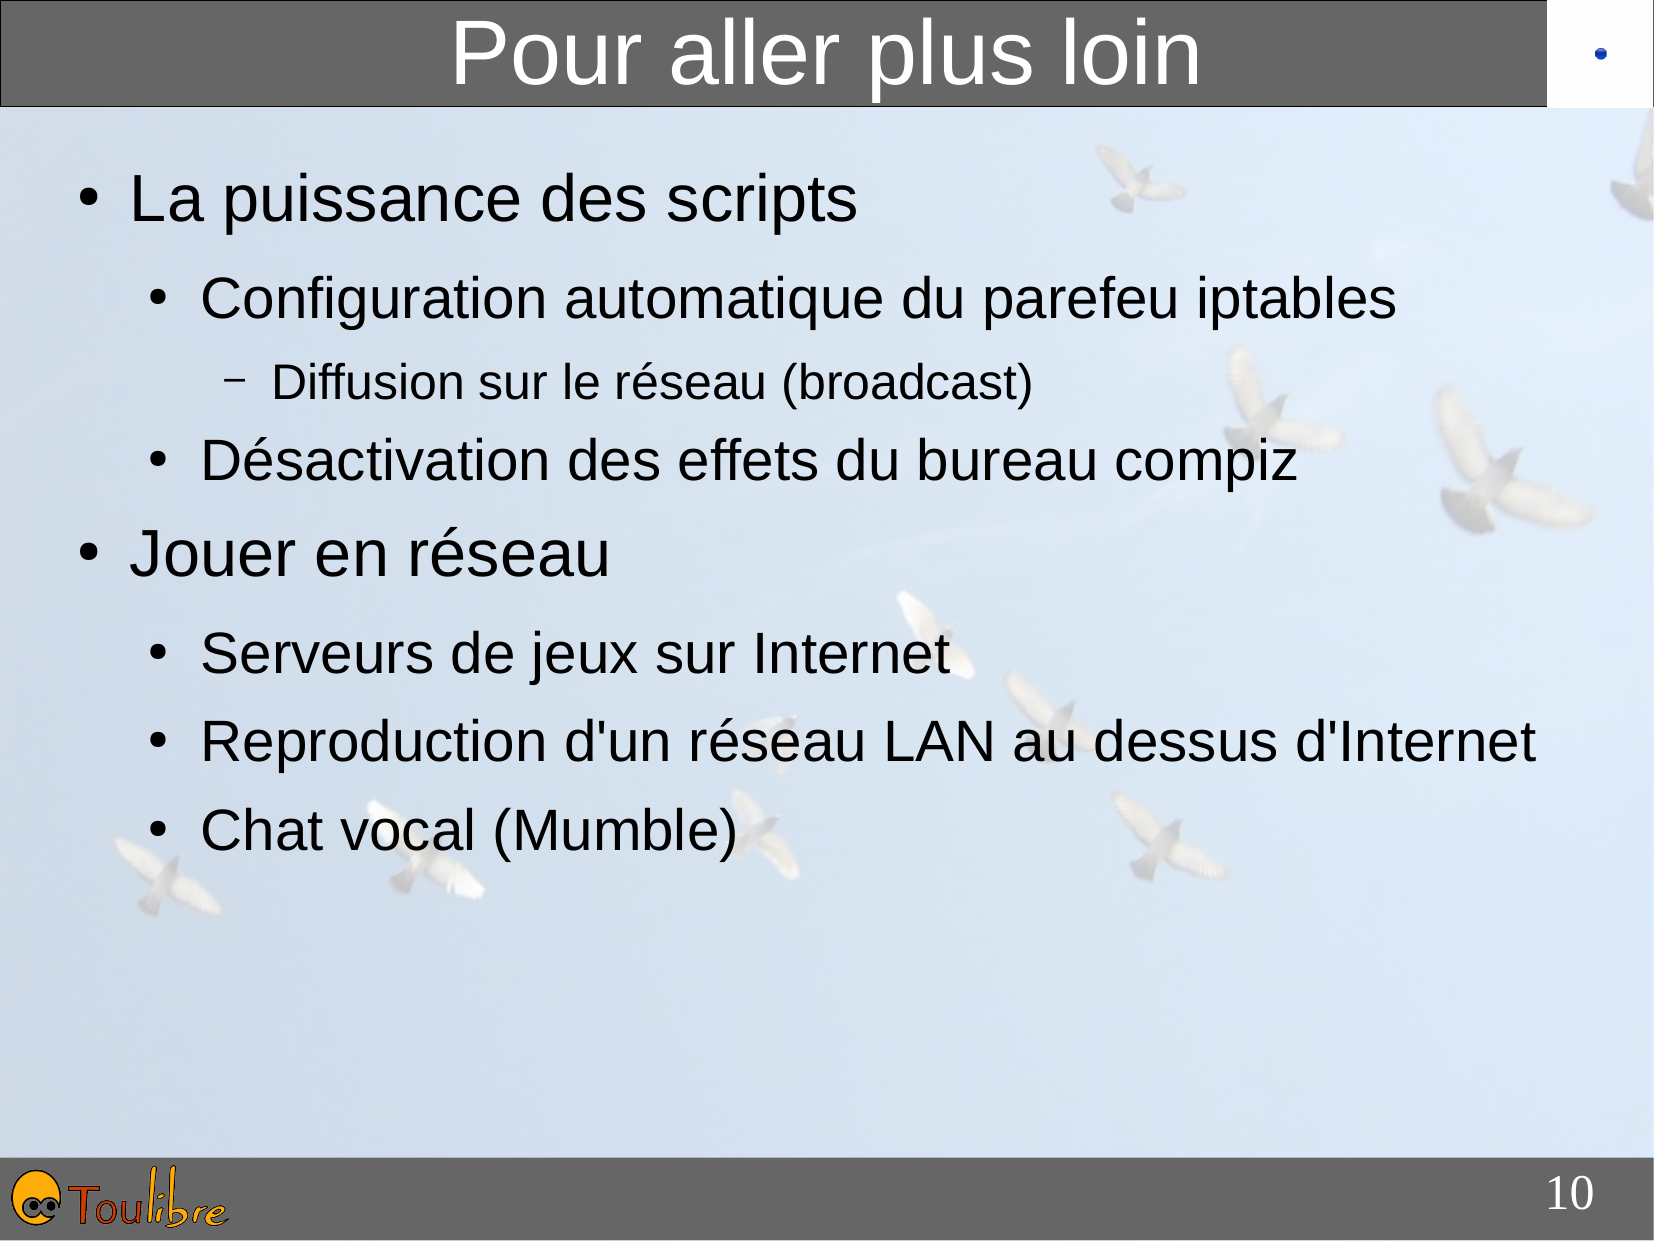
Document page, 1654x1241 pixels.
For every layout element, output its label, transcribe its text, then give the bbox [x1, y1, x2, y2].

title Pour aller plus loin [0, 0, 1547, 107]
picture [1547, 0, 1654, 108]
picture [11, 1165, 229, 1228]
list La puissance des scripts Configuration automatique du parefeu iptables Diffusion sur le réseau (broadcast) Désactivation des effets du bureau compiz Jouer en réseau Serveurs de jeux sur Internet Reproduction d'un réseau LAN au dessus d'Internet Chat vocal (Mumble) [59, 161, 1595, 1093]
